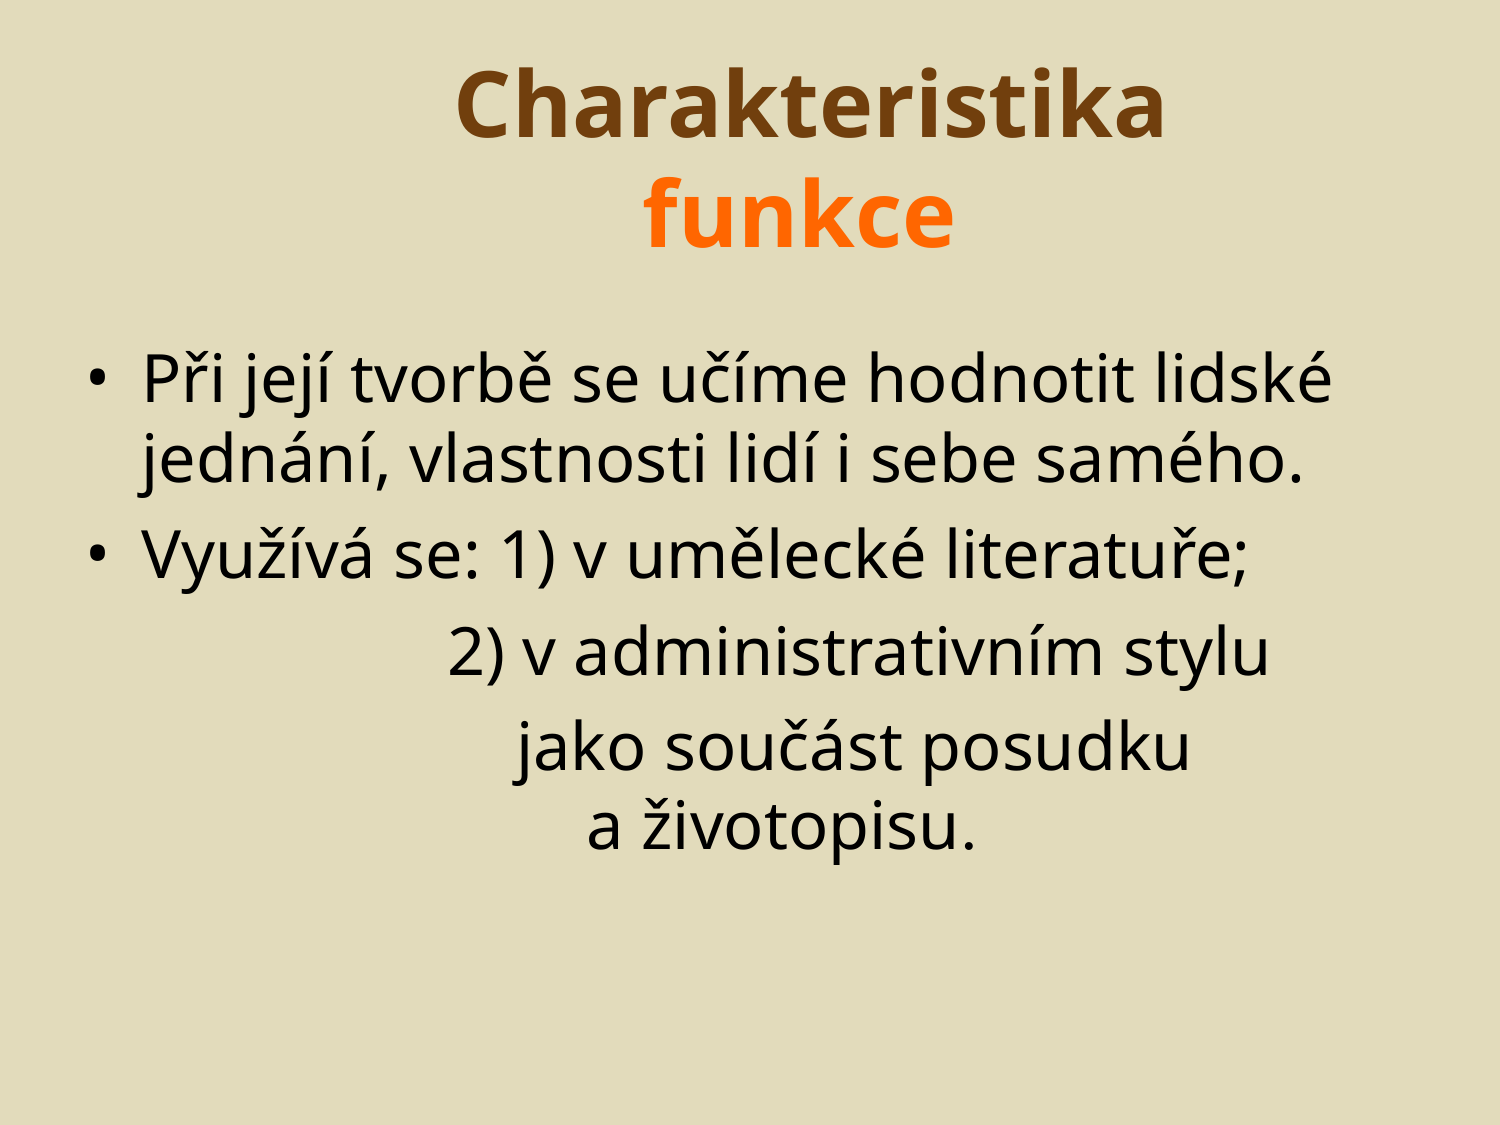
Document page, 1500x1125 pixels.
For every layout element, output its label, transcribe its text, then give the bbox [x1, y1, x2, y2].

title Charakteristika funkce [174, 38, 1425, 274]
list Při její tvorbě se učíme hodnotit lidské jednání, vlastnosti lidí i sebe samého. Využívá se: 1) v umělecké literatuře; 2) v administrativním stylu jako součást posudku a životopisu. [70, 328, 1425, 963]
